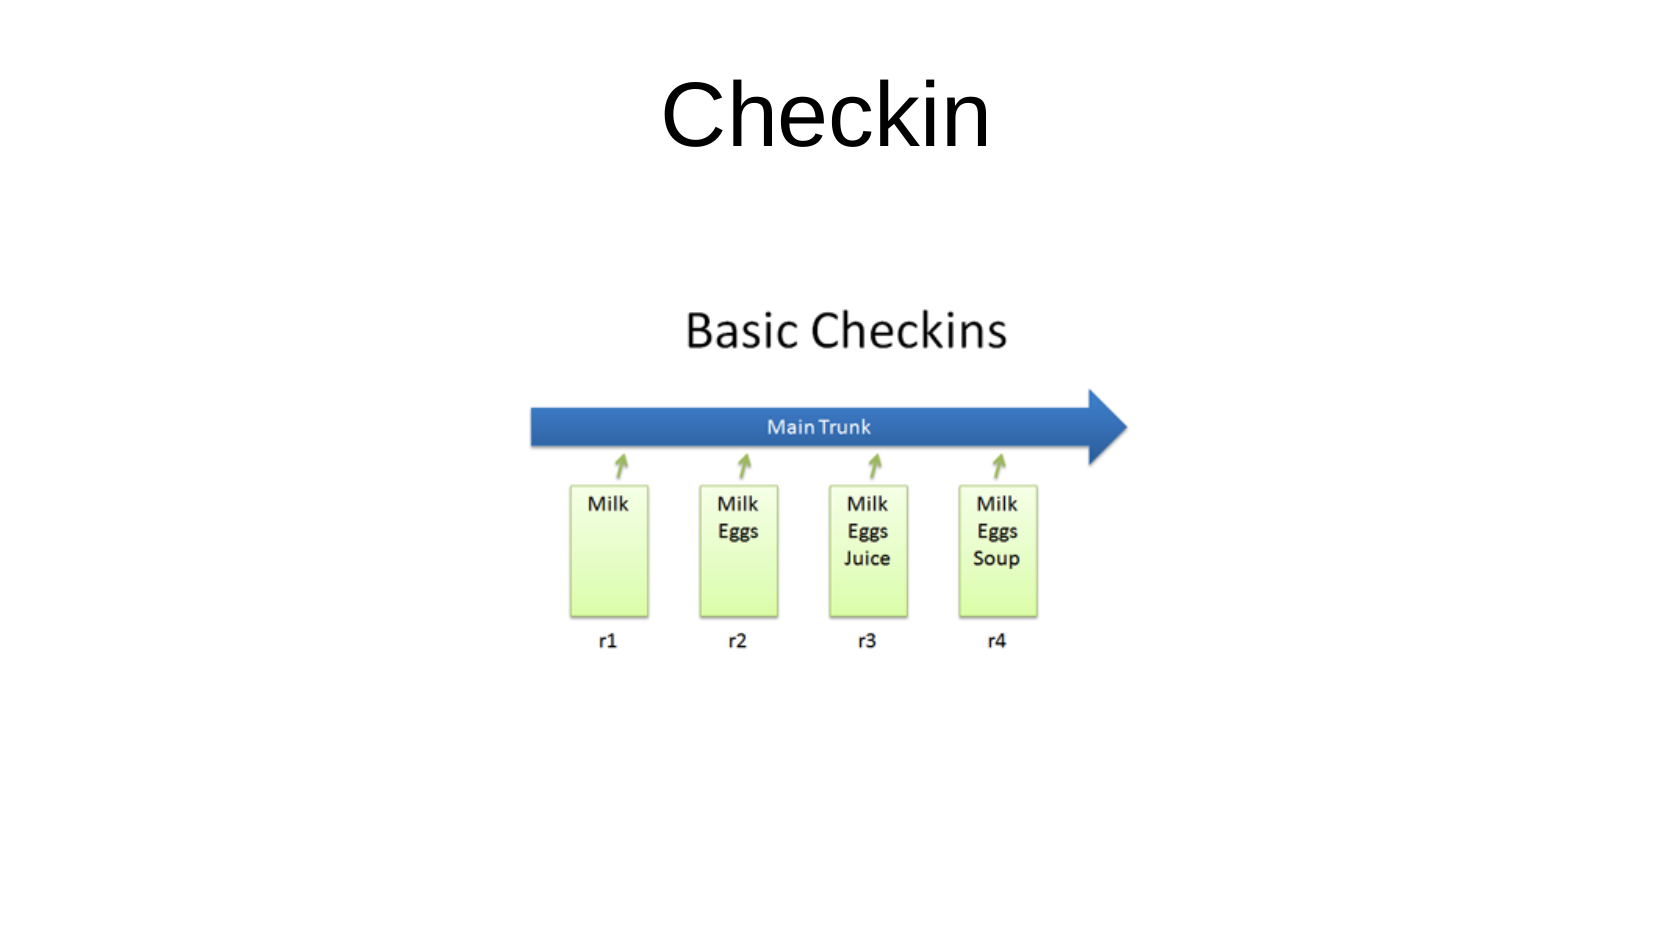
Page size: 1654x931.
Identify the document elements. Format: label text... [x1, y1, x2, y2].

picture [497, 272, 1162, 660]
title Checkin [82, 37, 1571, 193]
